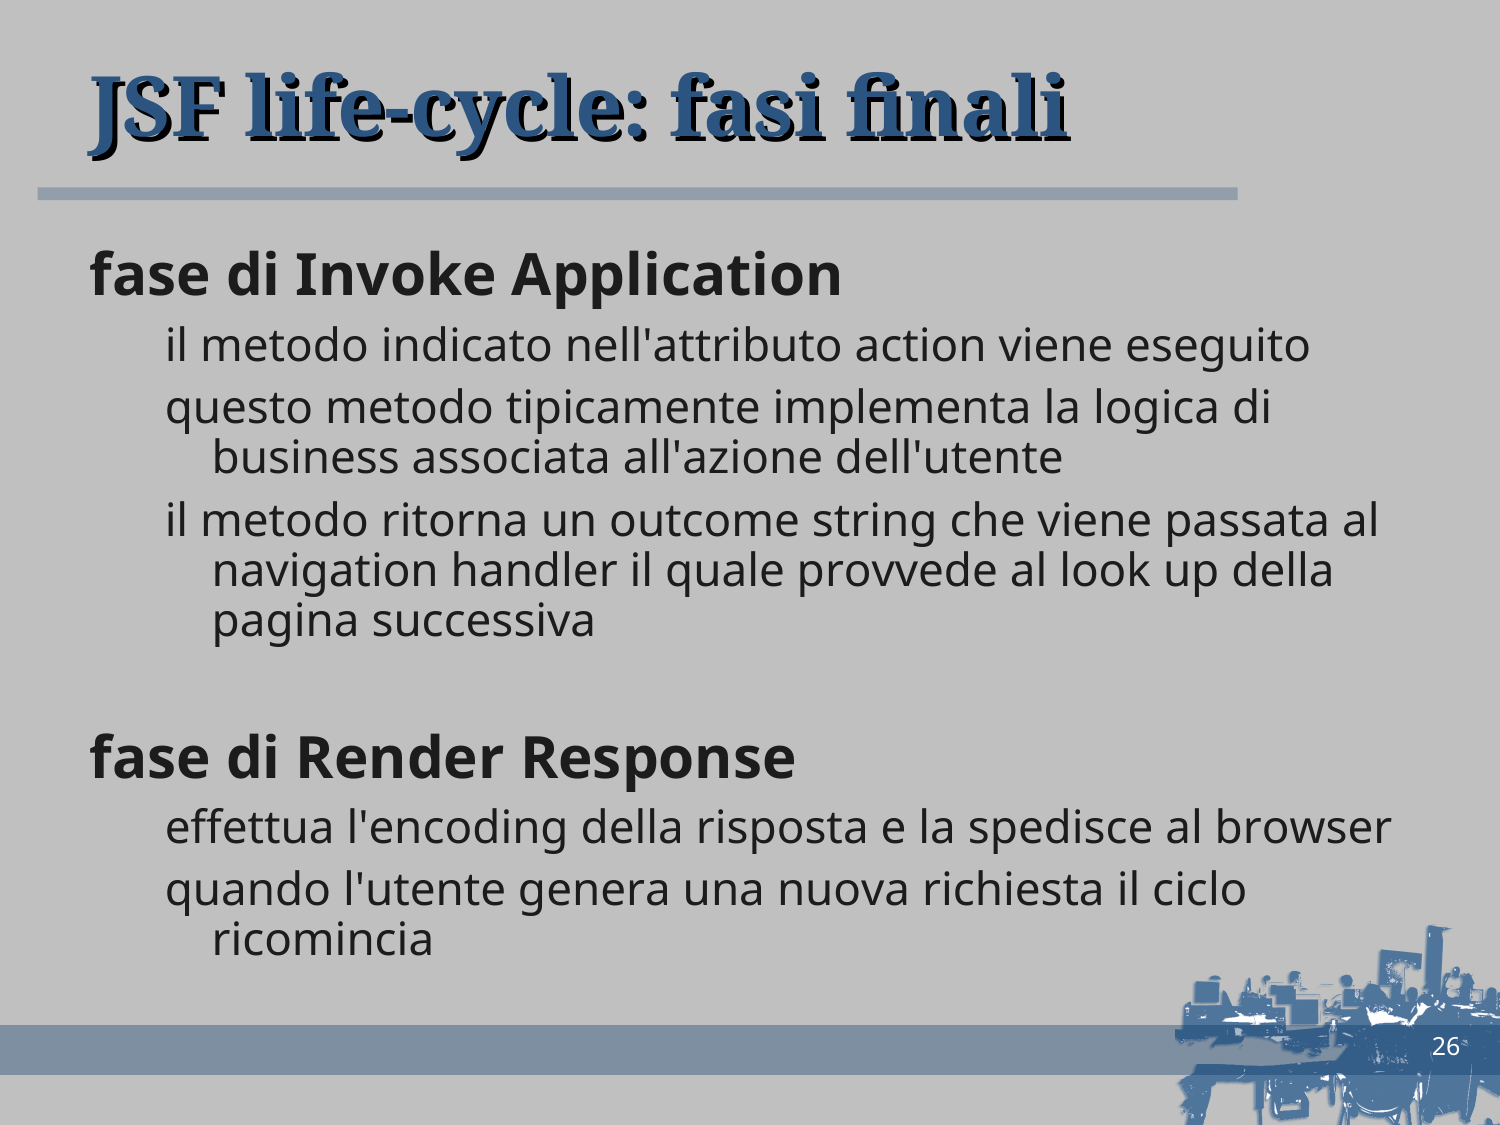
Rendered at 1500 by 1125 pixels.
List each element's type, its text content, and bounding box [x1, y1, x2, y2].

title JSF life-cycle: fasi finali [75, 35, 1426, 174]
list fase di Invoke Application il metodo indicato nell'attributo action viene eseguito questo metodo tipicamente implementa la logica di business associata all'azione dell'utente il metodo ritorna un outcome string che viene passata al navigation handler il quale provvede al look up della pagina successiva fase di Render Response effettua l'encoding della risposta e la spedisce al browser quando l'utente genera una nuova richiesta il ciclo ricomincia [75, 237, 1426, 1006]
